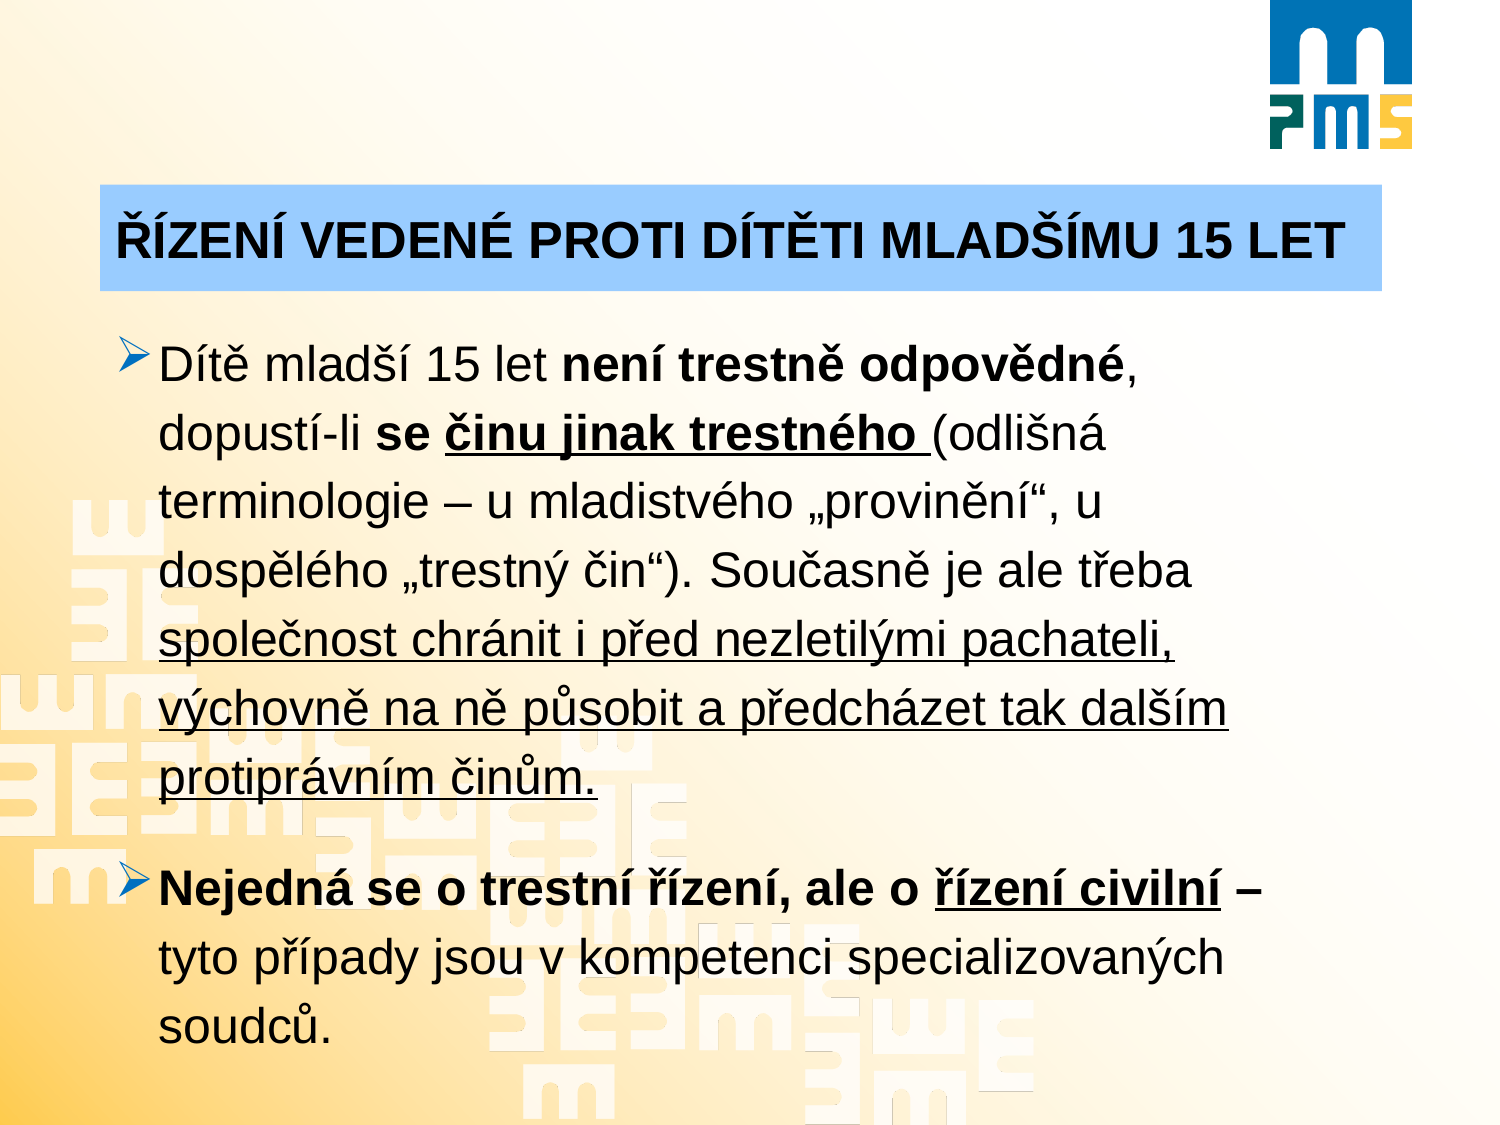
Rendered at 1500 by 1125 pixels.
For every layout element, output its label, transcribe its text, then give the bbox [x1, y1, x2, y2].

title ŘÍZENÍ VEDENÉ PROTI DÍTĚTI MLADŠÍMU 15 LET [100, 184, 1382, 292]
picture [0, 0, 1500, 1125]
text_box Dítě mladší 15 let není trestně odpovědné, dopustí-li se činu jinak trestného (odlišná terminologie – u mladistvého „provinění“, u dospělého „trestný čin“). Současně je ale třeba společnost chránit i před nezletilými pachateli, výchovně na ně působit a předcházet tak dalším protiprávním činům. Nejedná se o trestní řízení, ale o řízení civilní – tyto případy jsou v kompetenci specializovaných soudců. [100, 314, 1341, 1024]
